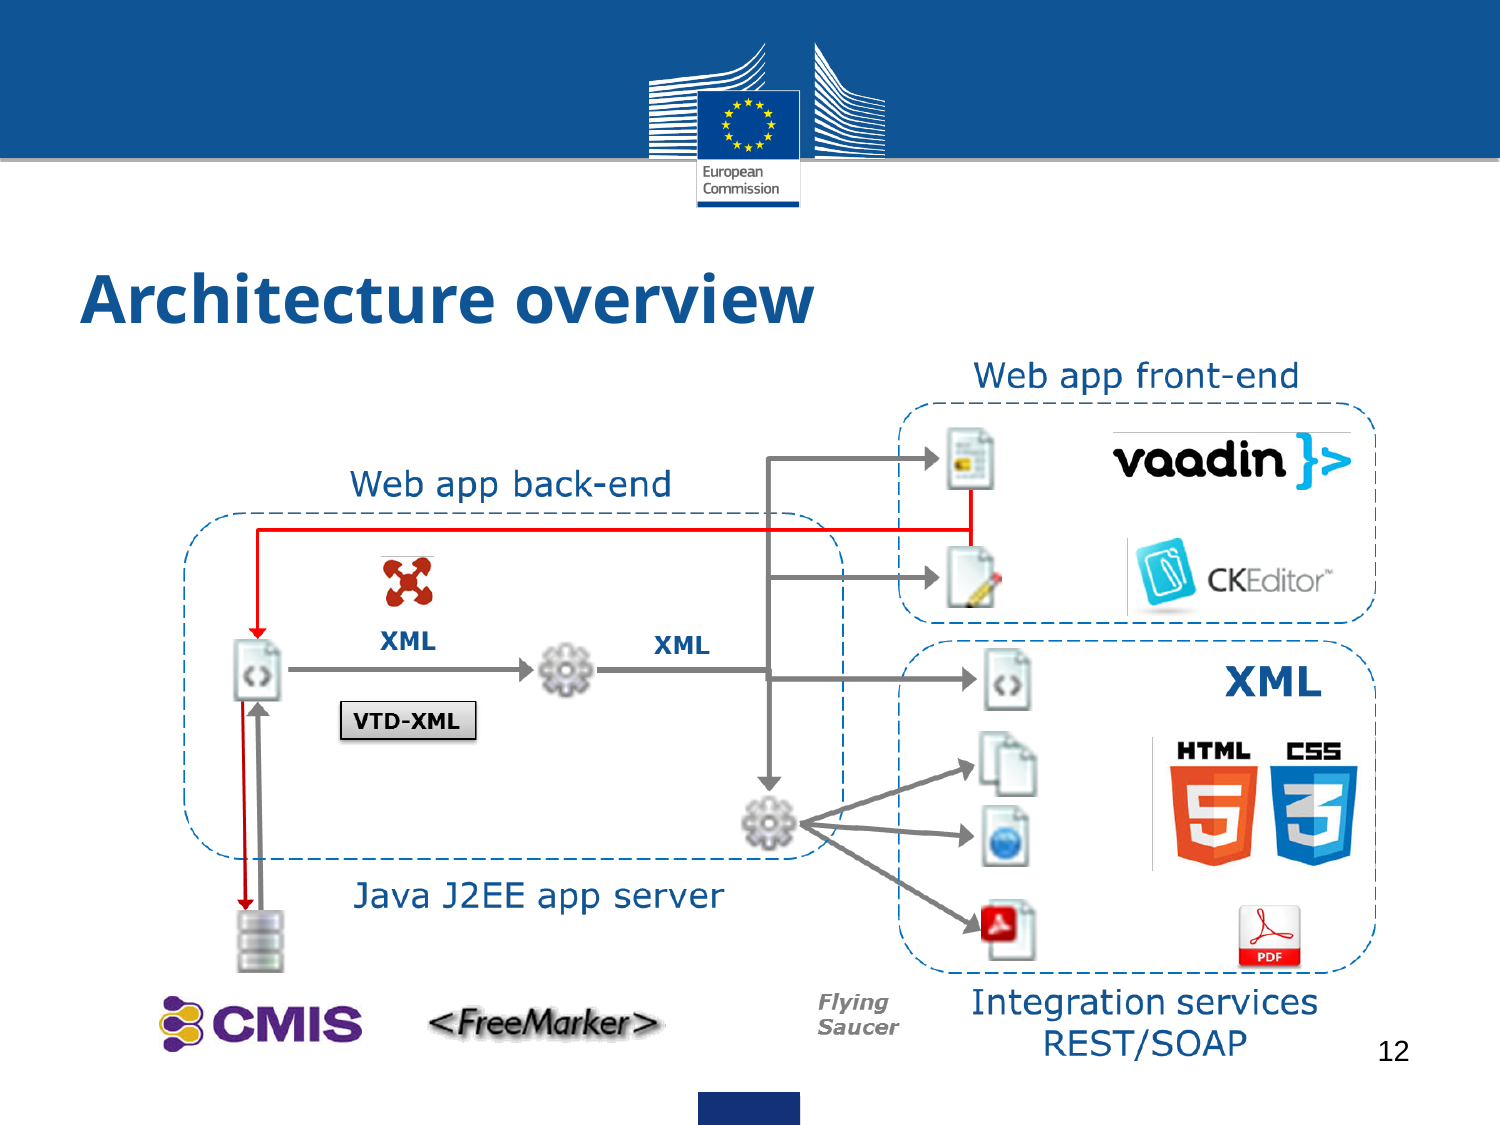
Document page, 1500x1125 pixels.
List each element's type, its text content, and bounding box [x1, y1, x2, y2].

picture [159, 343, 1376, 1085]
title Architecture overview [64, 219, 1415, 374]
slide_number <number> [1074, 1024, 1425, 1103]
picture [649, 42, 885, 208]
